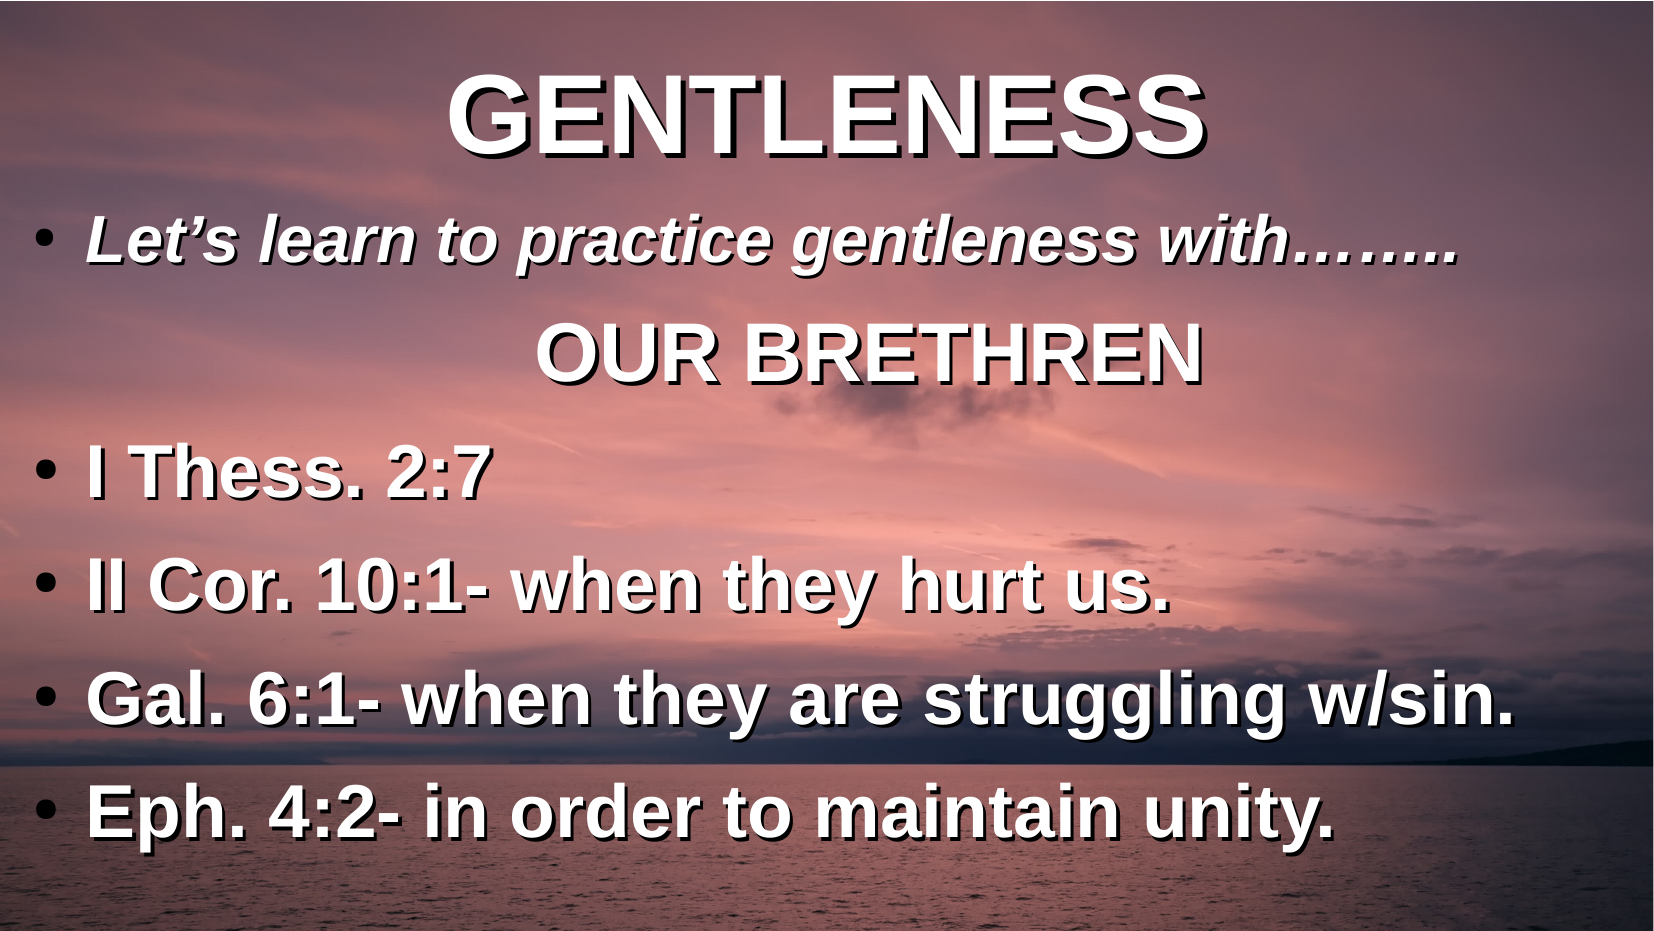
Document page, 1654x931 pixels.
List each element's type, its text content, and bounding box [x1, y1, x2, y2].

title GENTLENESS [82, 37, 1571, 193]
picture [0, 1, 1654, 931]
list Let’s learn to practice gentleness with…….. OUR BRETHREN I Thess. 2:7 II Cor. 10:1- when they hurt us. Gal. 6:1- when they are struggling w/sin. Eph. 4:2- in order to maintain unity. [15, 202, 1654, 931]
